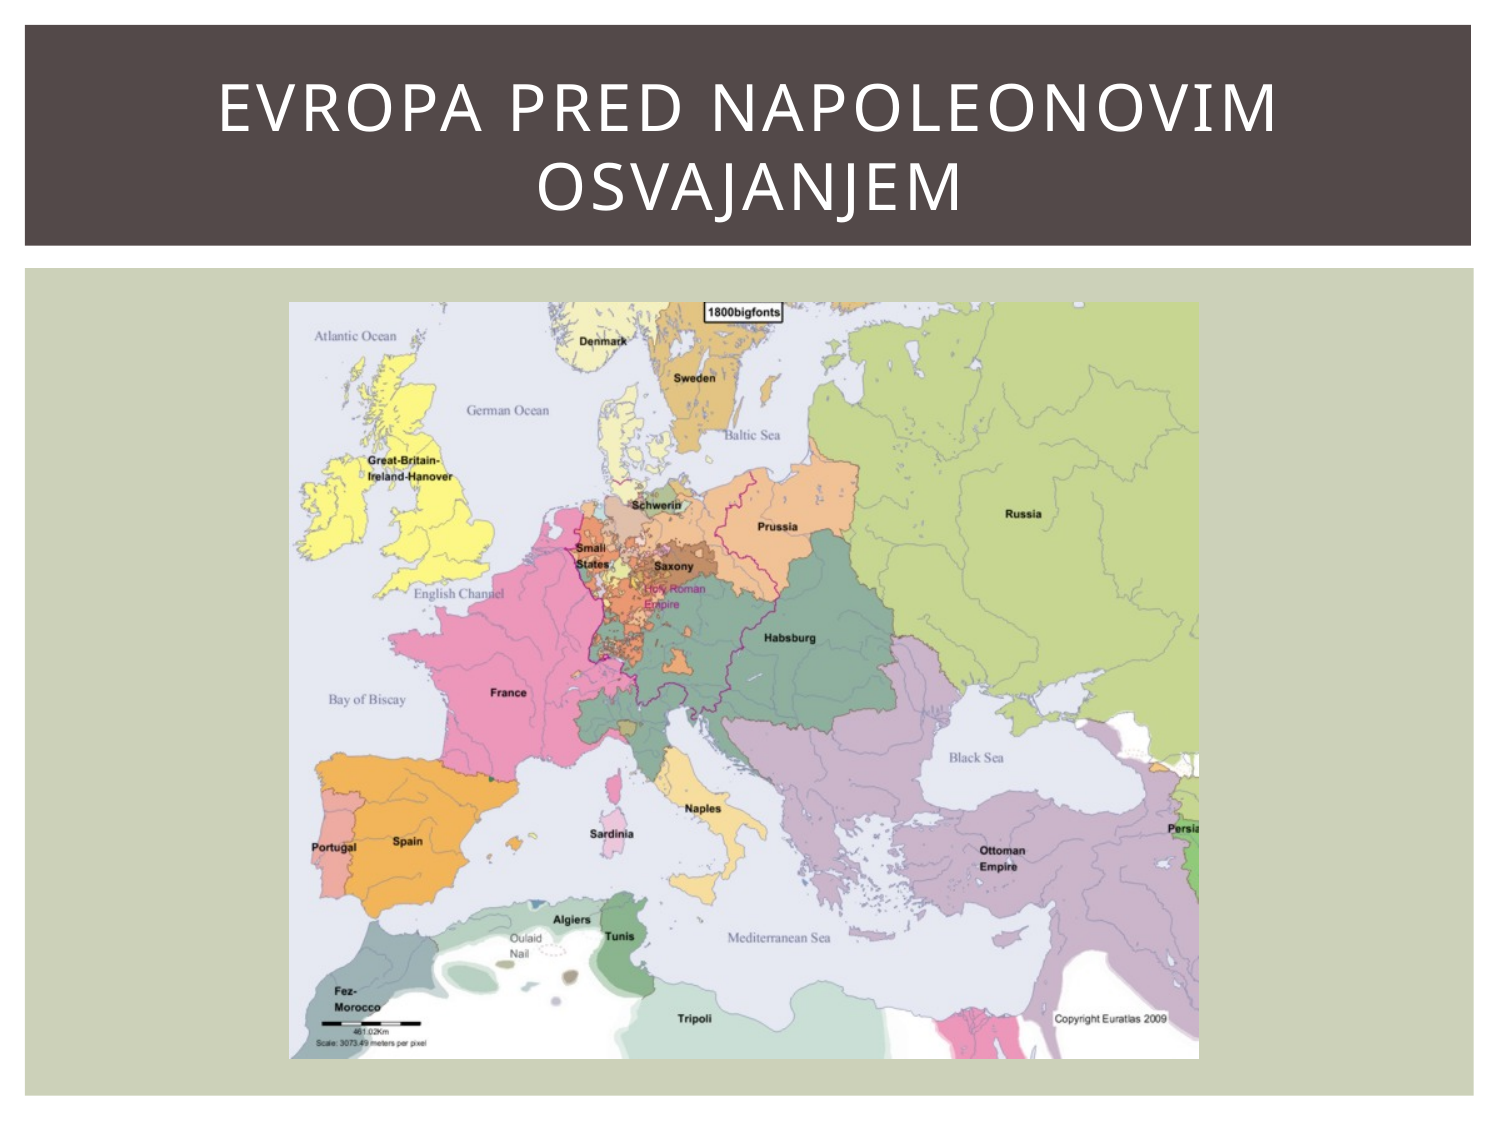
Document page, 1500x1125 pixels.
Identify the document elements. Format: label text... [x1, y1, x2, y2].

picture [289, 302, 1199, 1059]
title Evropa pred napoleonovim osvajanjem [62, 58, 1438, 232]
